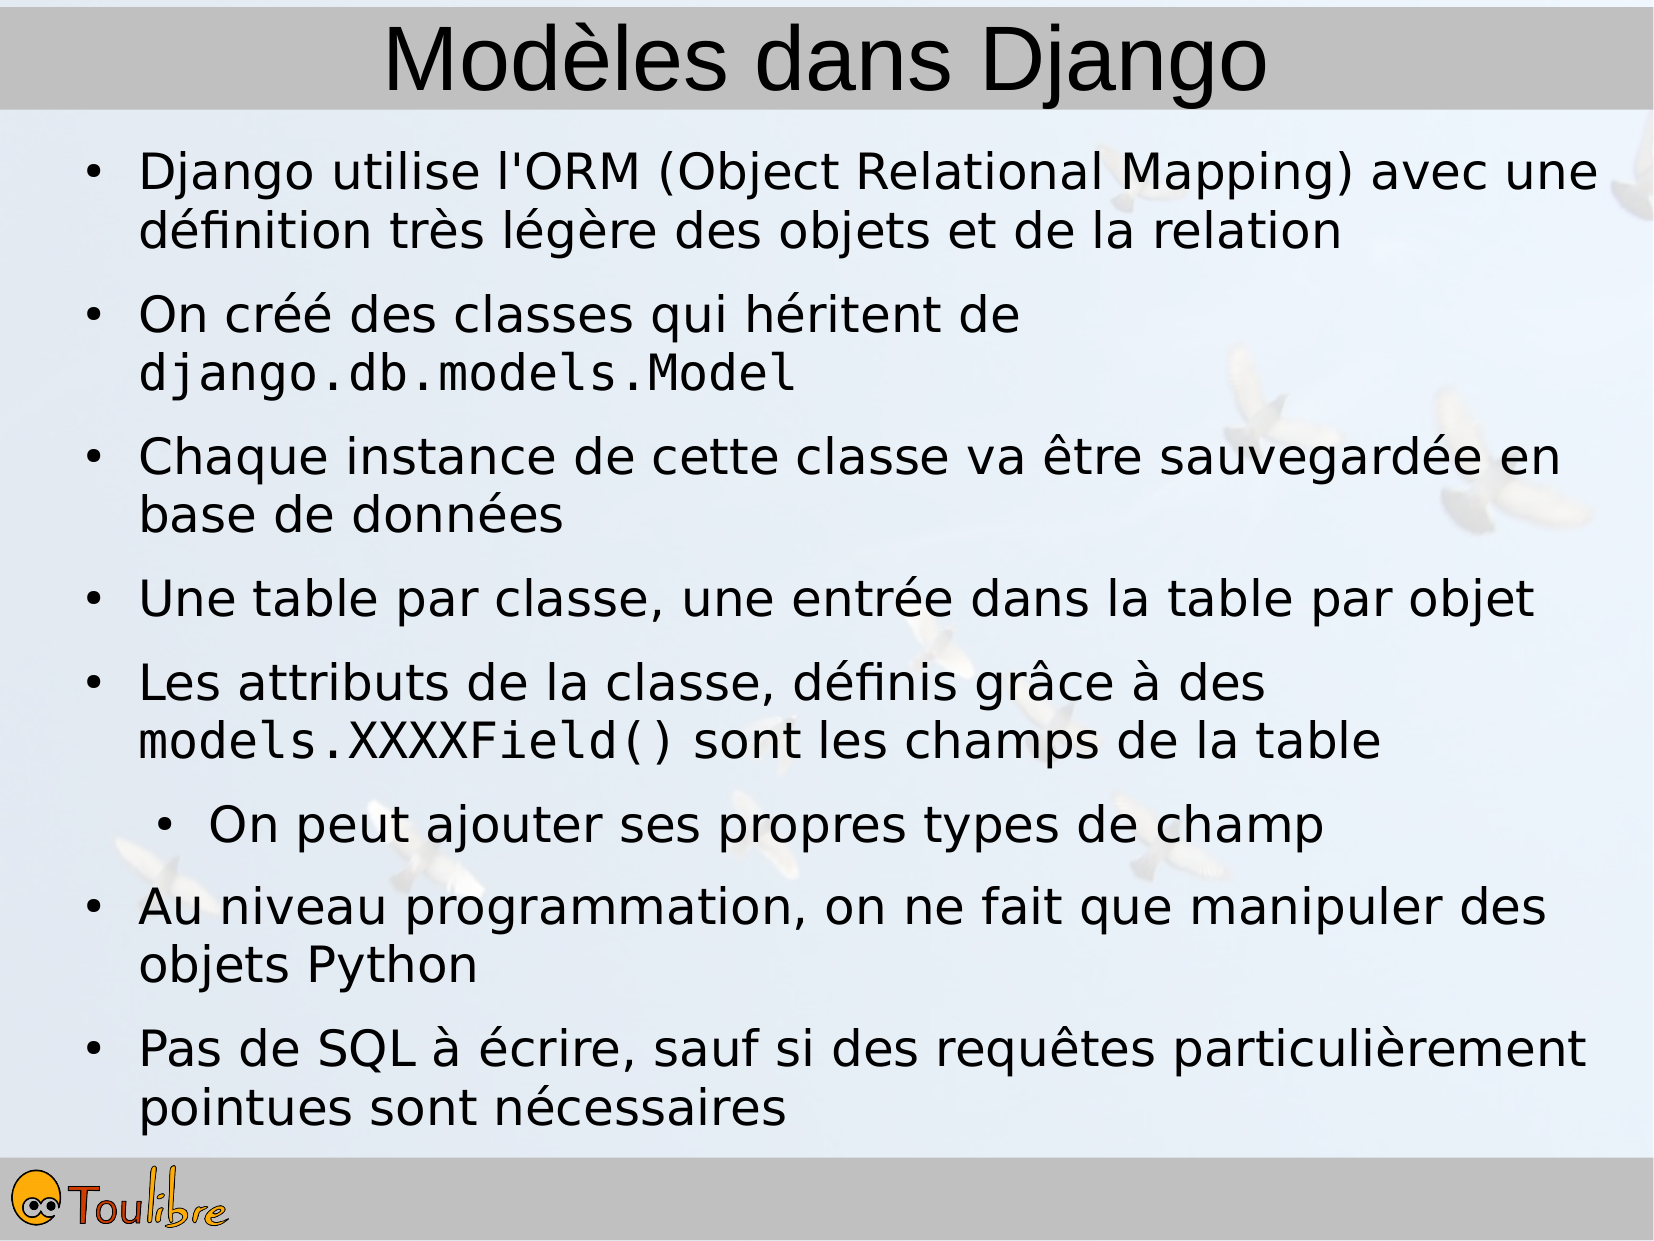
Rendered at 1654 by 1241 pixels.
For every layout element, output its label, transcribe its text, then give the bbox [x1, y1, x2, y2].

list Django utilise l'ORM (Object Relational Mapping) avec une définition très légère des objets et de la relation On créé des classes qui héritent de django.db.models.Model Chaque instance de cette classe va être sauvegardée en base de données Une table par classe, une entrée dans la table par objet Les attributs de la classe, définis grâce à des models.XXXXField() sont les champs de la table On peut ajouter ses propres types de champ Au niveau programmation, on ne fait que manipuler des objets Python Pas de SQL à écrire, sauf si des requêtes particulièrement pointues sont nécessaires [67, 143, 1625, 1149]
title Modèles dans Django [0, 7, 1654, 110]
picture [11, 1165, 229, 1228]
